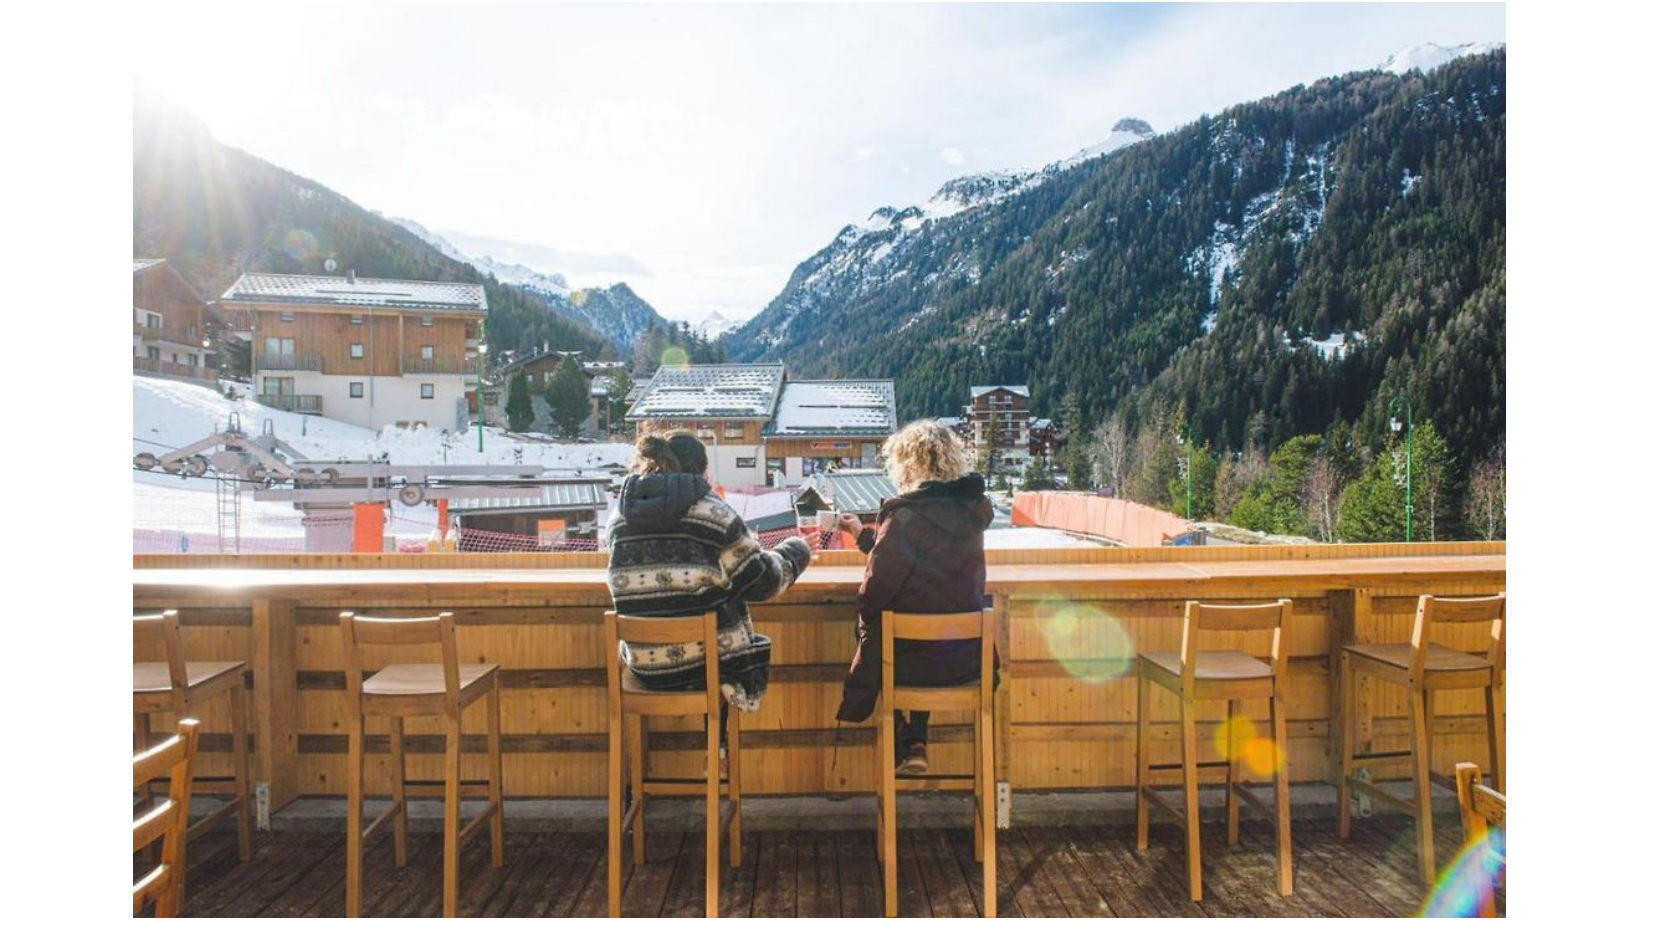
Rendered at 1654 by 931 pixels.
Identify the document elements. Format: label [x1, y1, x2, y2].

picture [133, 2, 1506, 919]
